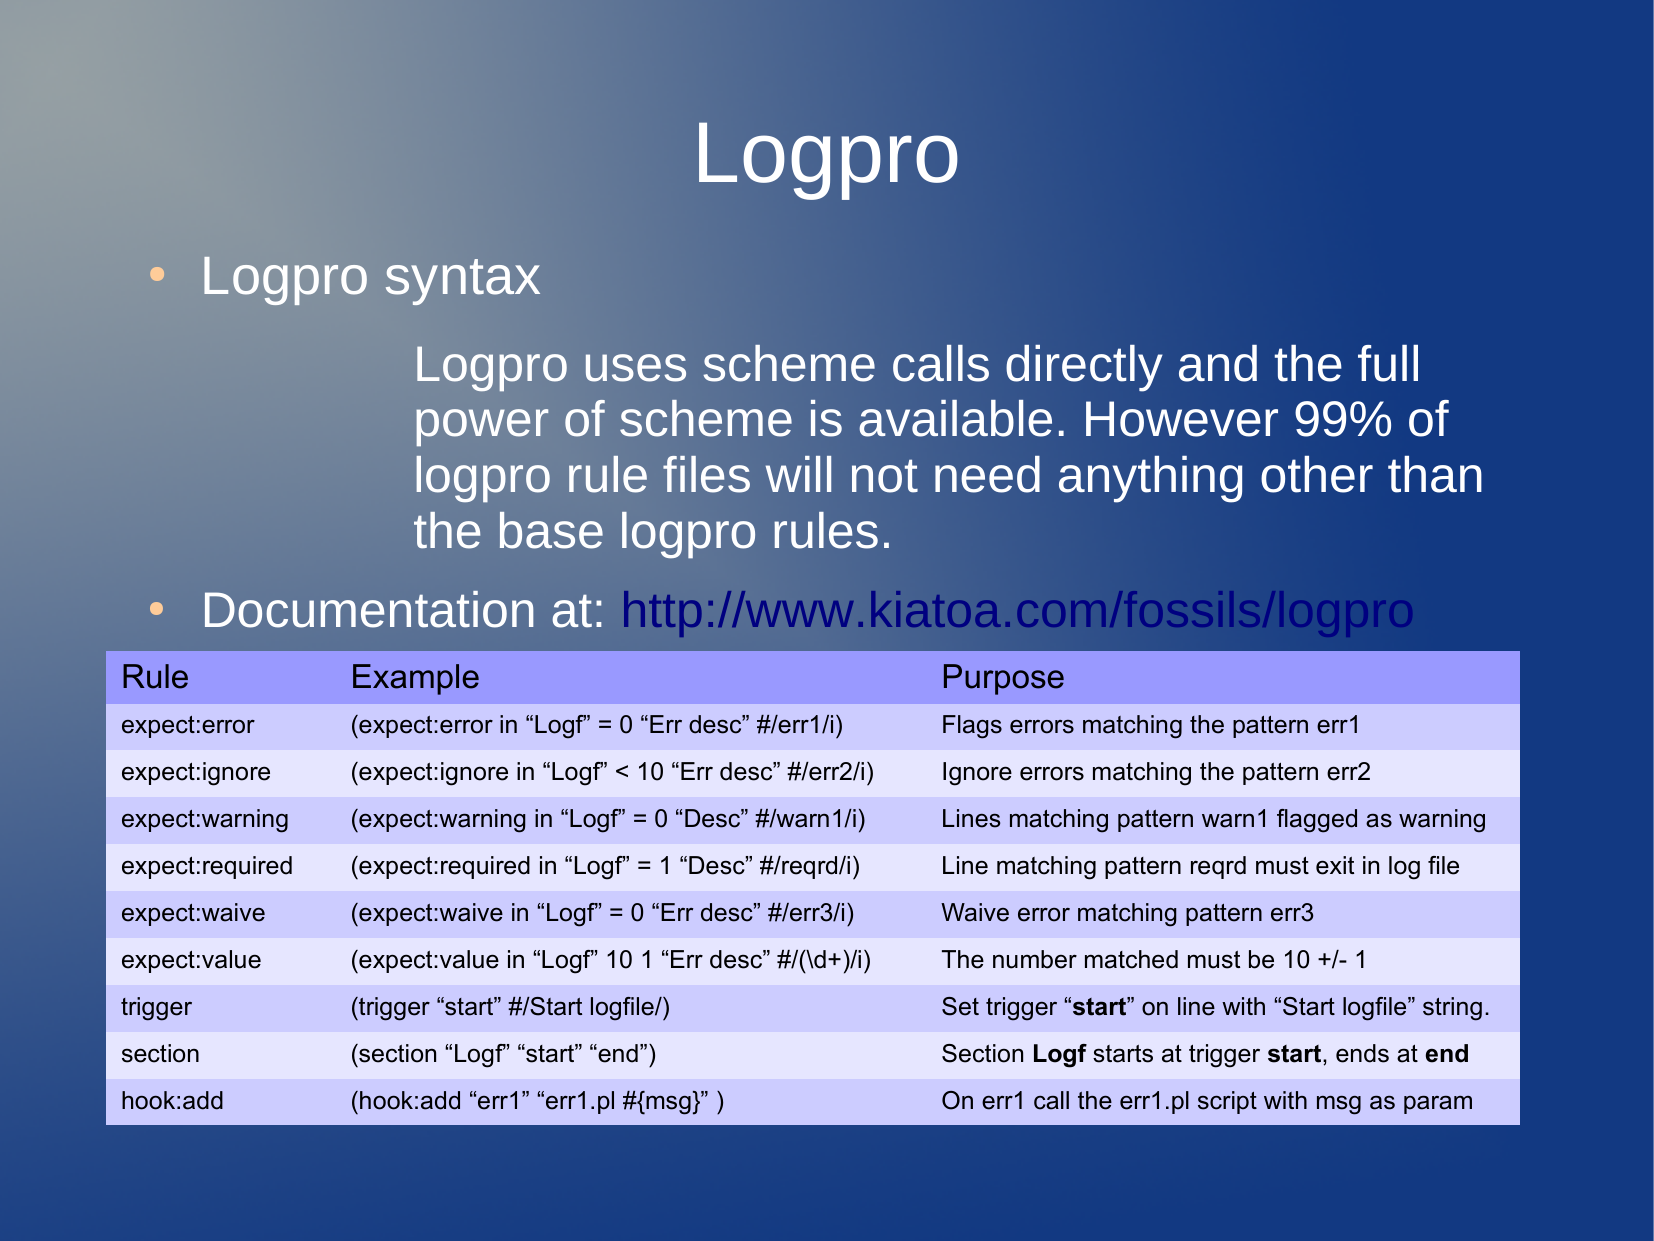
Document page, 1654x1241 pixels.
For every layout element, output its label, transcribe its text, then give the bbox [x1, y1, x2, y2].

table_cell expect:waive [106, 891, 336, 938]
table_cell (expect:value in “Logf” 10 1 “Err desc” #/(\d+)/i) [336, 938, 927, 985]
table_cell (expect:required in “Logf” = 1 “Desc” #/reqrd/i) [336, 844, 927, 891]
table_cell (expect:ignore in “Logf” < 10 “Err desc” #/err2/i) [336, 750, 927, 797]
table_cell (expect:waive in “Logf” = 0 “Err desc” #/err3/i) [336, 891, 927, 938]
title Logpro [82, 49, 1571, 257]
table_cell trigger [106, 985, 336, 1032]
table_cell (section “Logf” “start” “end”) [336, 1032, 927, 1079]
table_cell expect:required [106, 844, 336, 891]
table_cell Waive error matching pattern err3 [927, 891, 1520, 938]
table_cell Ignore errors matching the pattern err2 [927, 750, 1520, 797]
picture [0, 0, 1654, 1241]
table_header Purpose [927, 651, 1520, 704]
table_header Rule [106, 651, 336, 704]
table_cell expect:ignore [106, 750, 336, 797]
table_cell hook:add [106, 1079, 336, 1125]
table_cell section [106, 1032, 336, 1079]
table_cell Flags errors matching the pattern err1 [927, 704, 1520, 750]
table_cell The number matched must be 10 +/- 1 [927, 938, 1520, 985]
table_cell (trigger “start” #/Start logfile/) [336, 985, 927, 1032]
table_cell (expect:error in “Logf” = 0 “Err desc” #/err1/i) [336, 704, 927, 750]
table_cell Lines matching pattern warn1 flagged as warning [927, 797, 1520, 844]
table_header Example [336, 651, 927, 704]
table_cell (expect:warning in “Logf” = 0 “Desc” #/warn1/i) [336, 797, 927, 844]
table_cell Section Logf starts at trigger start, ends at end [927, 1032, 1520, 1079]
list Logpro syntax Logpro uses scheme calls directly and the full power of scheme is available. However 99% of logpro rule files will not need anything other than the base logpro rules. Documentation at: http://www.kiatoa.com/fossils/logpro [129, 245, 1489, 639]
table_cell expect:error [106, 704, 336, 750]
table_cell expect:value [106, 938, 336, 985]
table_cell expect:warning [106, 797, 336, 844]
table_cell Line matching pattern reqrd must exit in log file [927, 844, 1520, 891]
table_cell On err1 call the err1.pl script with msg as param [927, 1079, 1520, 1125]
table_cell (hook:add “err1” “err1.pl #{msg}” ) [336, 1079, 927, 1125]
table_cell Set trigger “start” on line with “Start logfile” string. [927, 985, 1520, 1032]
